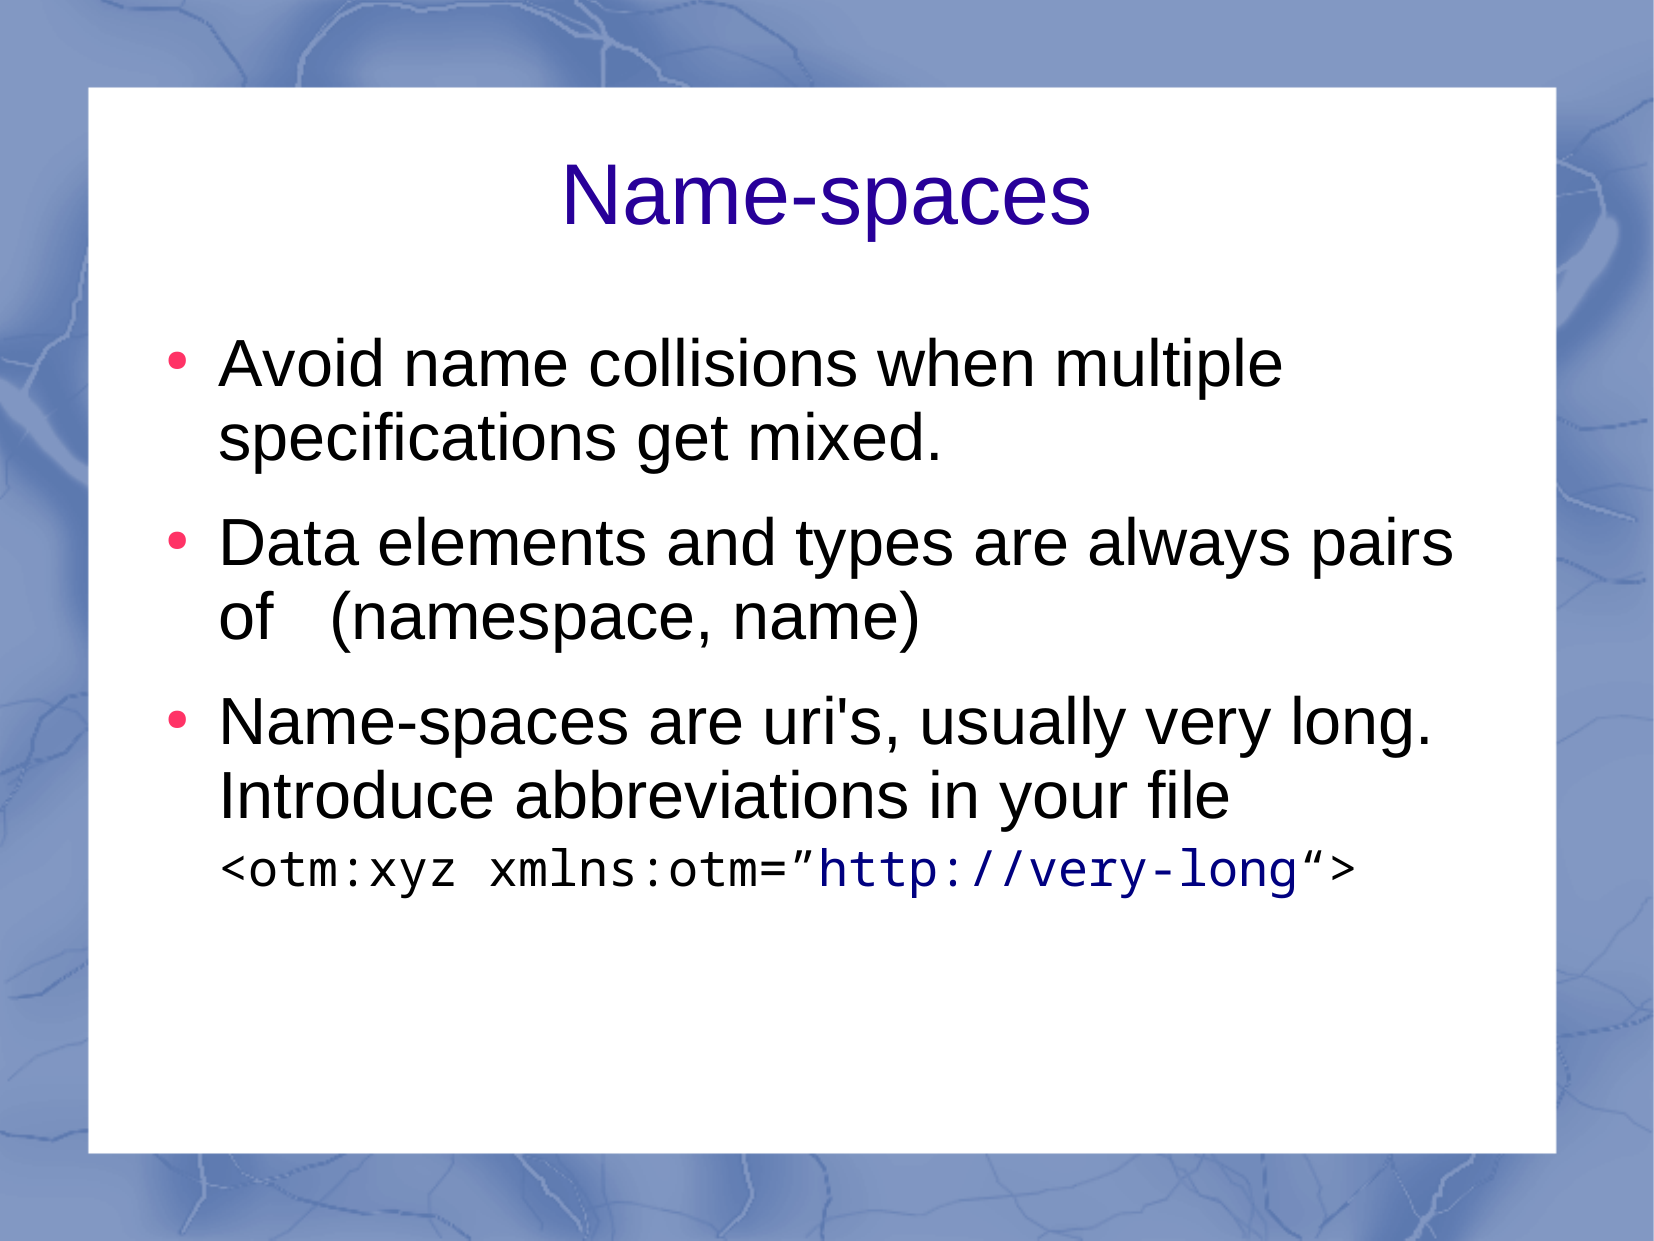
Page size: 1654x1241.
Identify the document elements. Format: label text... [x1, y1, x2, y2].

title Name-spaces [118, 90, 1536, 298]
picture [0, 0, 1654, 1241]
list Avoid name collisions when multiple specifications get mixed. Data elements and types are always pairs of (namespace, name) Name-spaces are uri's, usually very long. Introduce abbreviations in your file <otm:xyz xmlns:otm=”http://very-long“> [147, 325, 1506, 1232]
